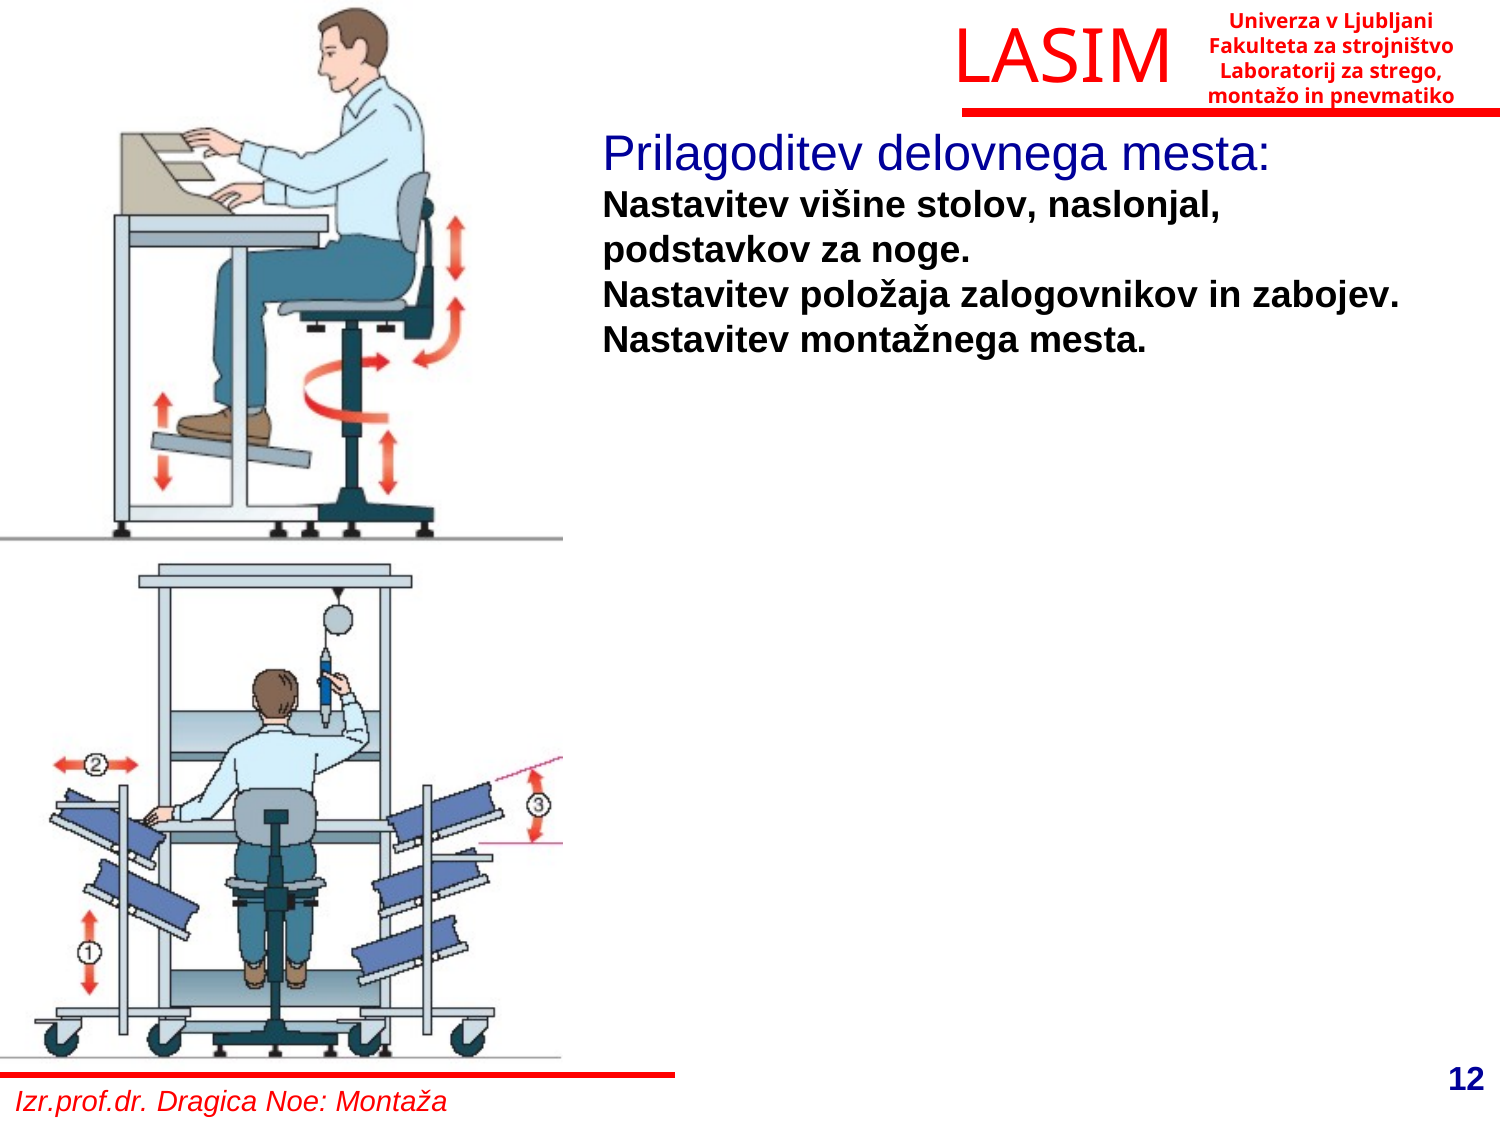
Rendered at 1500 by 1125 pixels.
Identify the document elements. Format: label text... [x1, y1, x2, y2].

text_box Prilagoditev delovnega mesta: Nastavitev višine stolov, naslonjal, podstavkov za noge. Nastavitev položaja zalogovnikov in zabojev. Nastavitev montažnega mesta. [587, 112, 1426, 368]
picture [0, 0, 563, 1072]
